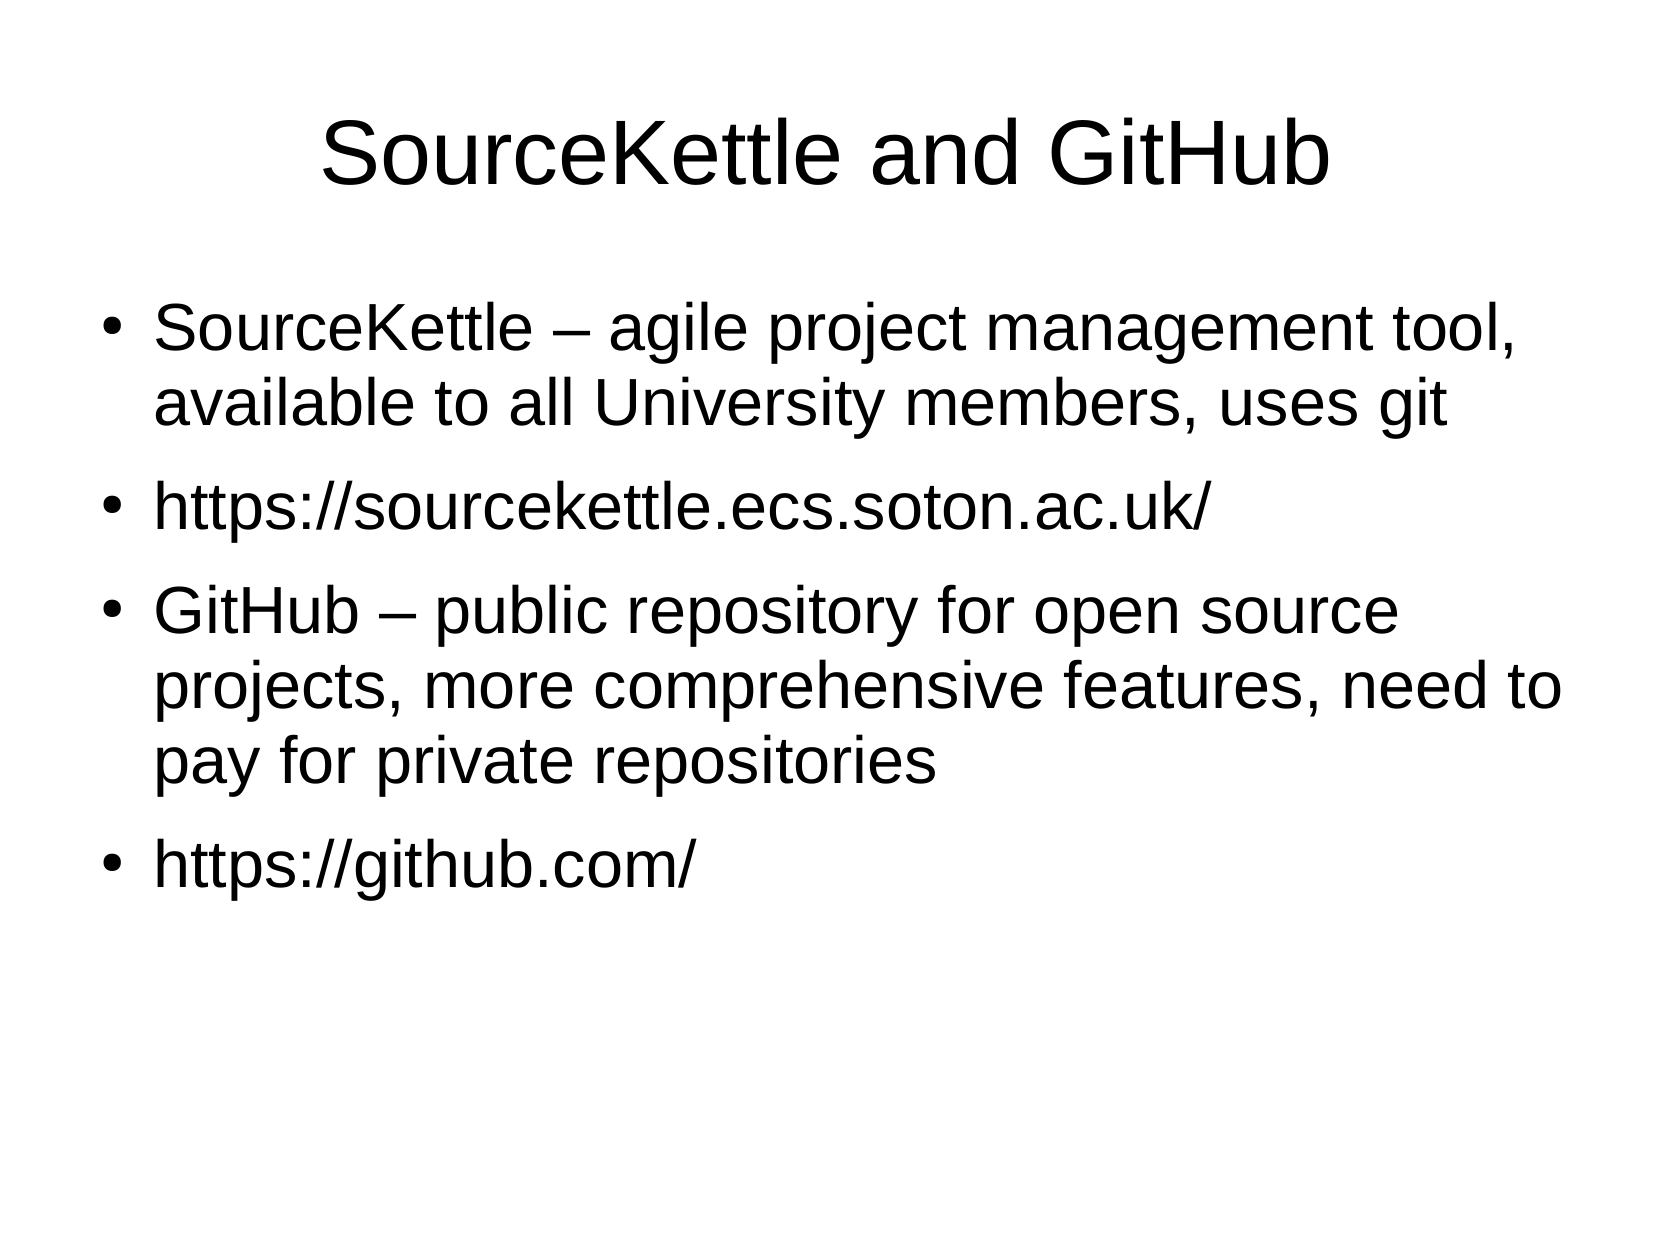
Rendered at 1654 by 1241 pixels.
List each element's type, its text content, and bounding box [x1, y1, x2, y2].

title SourceKettle and GitHub [82, 49, 1571, 257]
list SourceKettle – agile project management tool, available to all University members, uses git https://sourcekettle.ecs.soton.ac.uk/ GitHub – public repository for open source projects, more comprehensive features, need to pay for private repositories https://github.com/ [82, 290, 1571, 1010]
